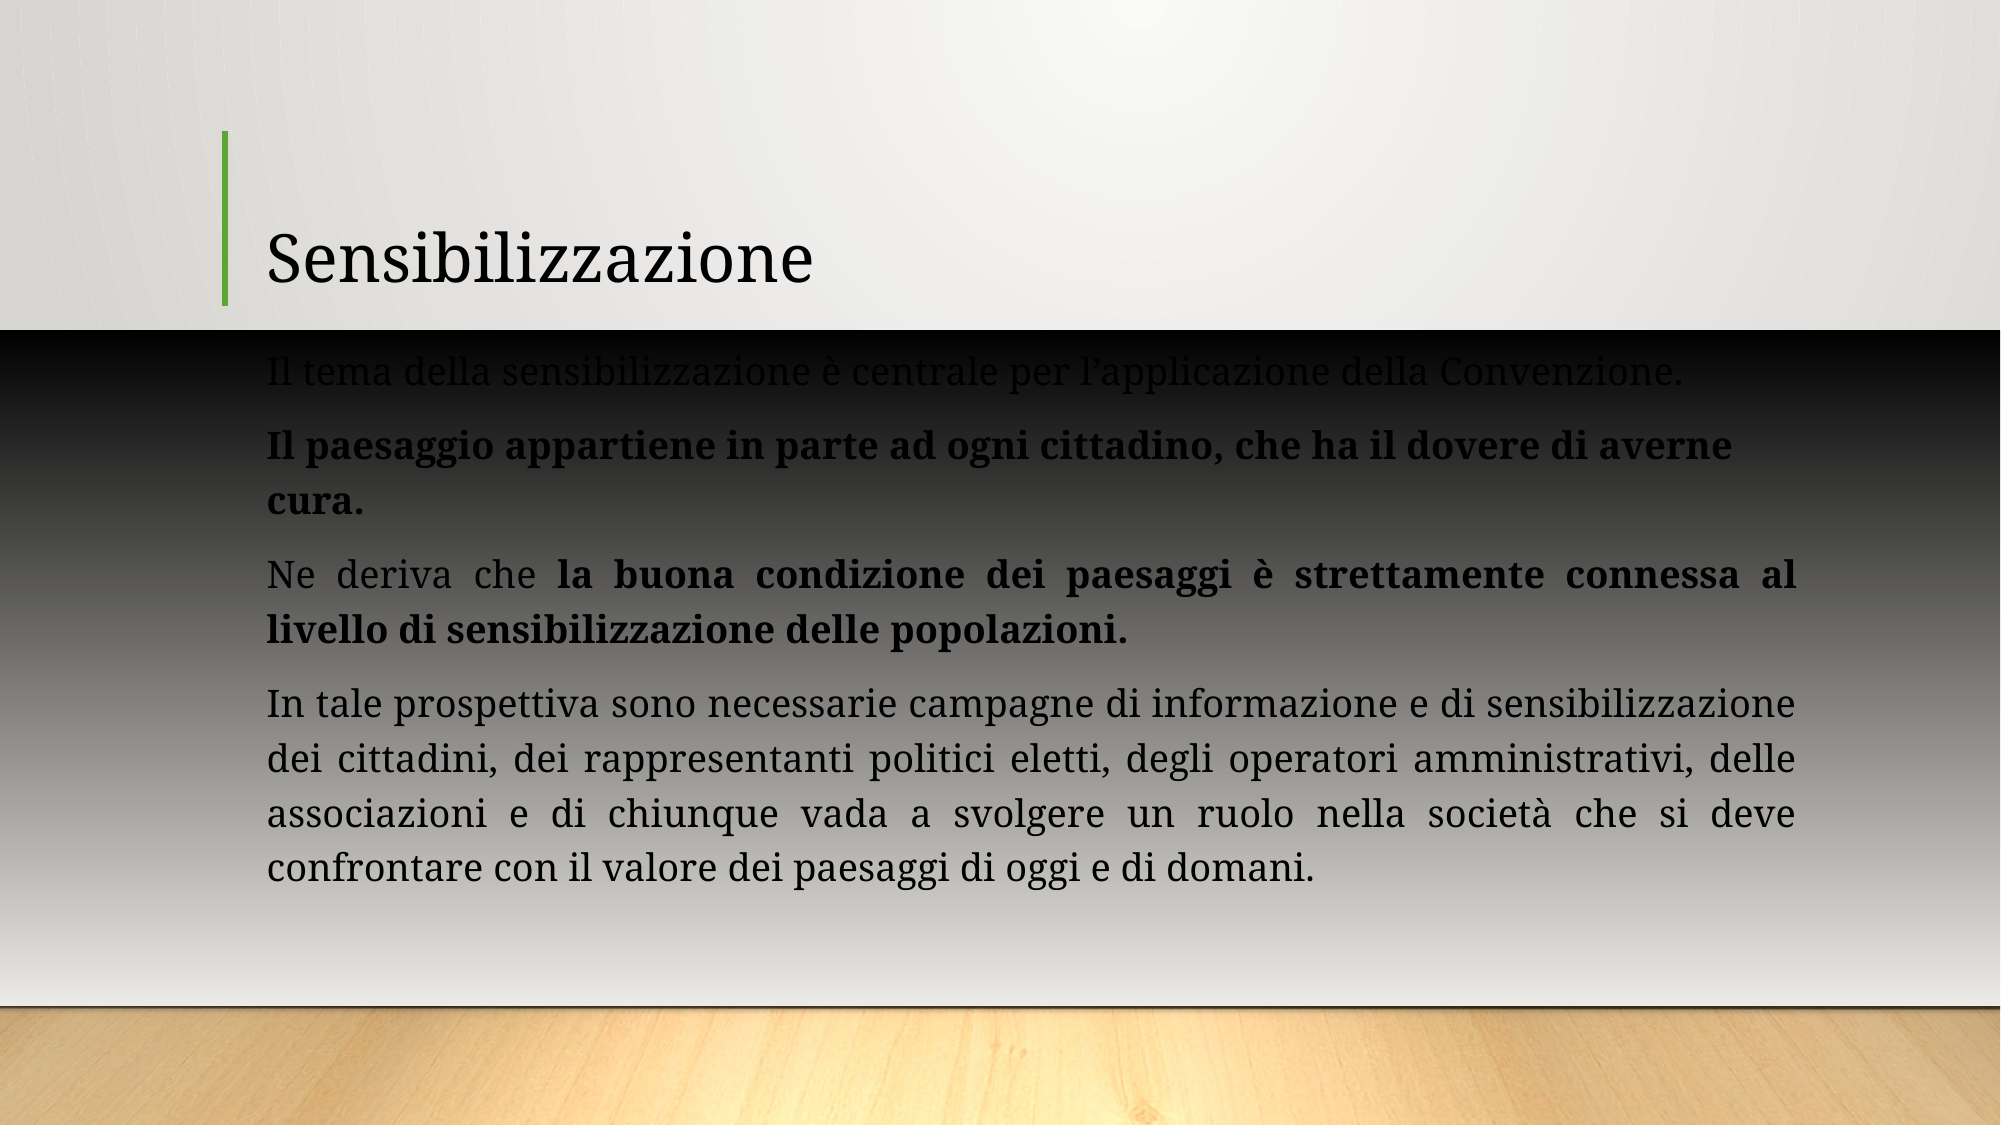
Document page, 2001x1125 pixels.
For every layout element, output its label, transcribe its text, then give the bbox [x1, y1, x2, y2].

title Sensibilizzazione [251, 131, 1814, 305]
list Il tema della sensibilizzazione è centrale per l’applicazione della Convenzione. Il paesaggio appartiene in parte ad ogni cittadino, che ha il dovere di averne cura. Ne deriva che la buona condizione dei paesaggi è strettamente connessa al livello di sensibilizzazione delle popolazioni. In tale prospettiva sono necessarie campagne di informazione e di sensibilizzazione dei cittadini, dei rappresentanti politici eletti, degli operatori amministrativi, delle associazioni e di chiunque vada a svolgere un ruolo nella società che si deve confrontare con il valore dei paesaggi di oggi e di domani. [251, 330, 1814, 897]
